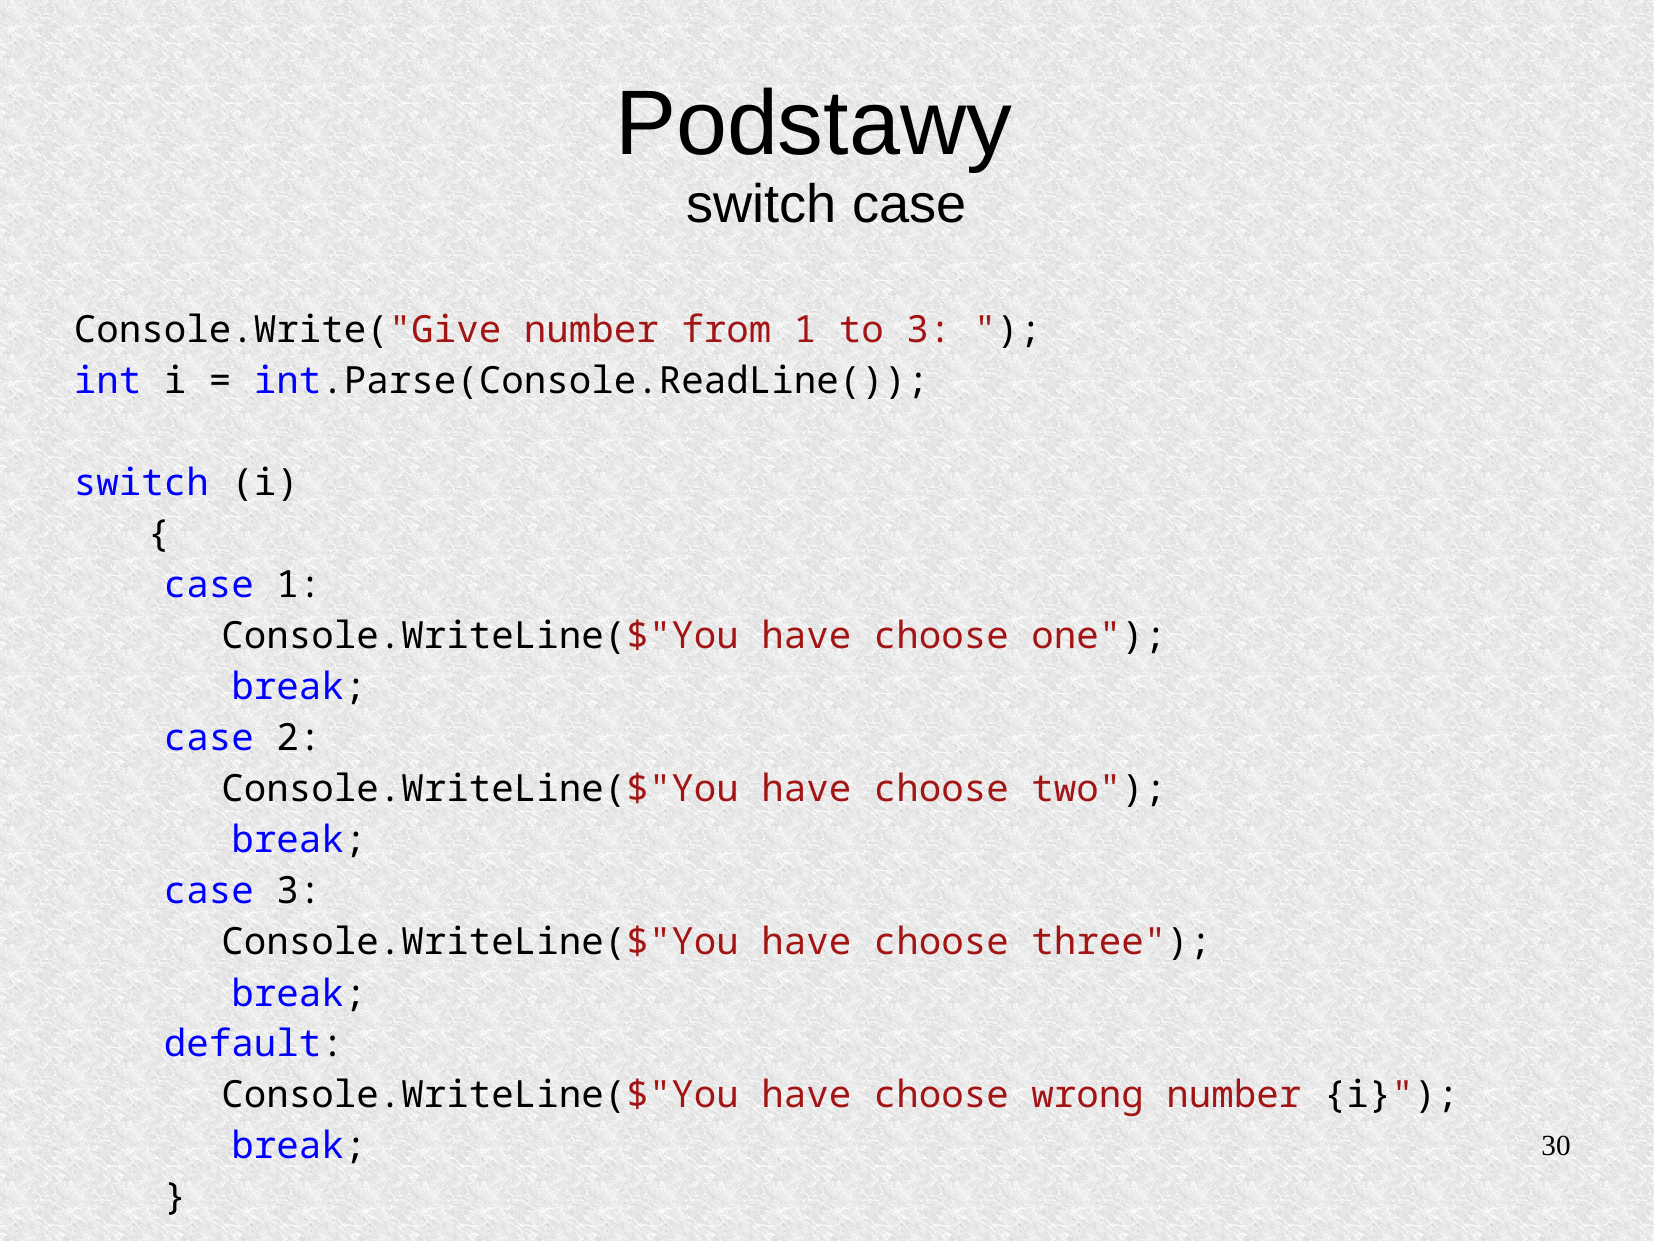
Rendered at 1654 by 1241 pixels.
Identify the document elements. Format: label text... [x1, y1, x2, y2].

picture [0, 0, 1654, 1241]
text_box Console.Write("Give number from 1 to 3: "); int i = int.Parse(Console.ReadLine()); switch (i) { case 1: Console.WriteLine($"You have choose one"); break; case 2: Console.WriteLine($"You have choose two"); break; case 3: Console.WriteLine($"You have choose three"); break; default: Console.WriteLine($"You have choose wrong number {i}"); break; } [59, 295, 1565, 986]
title Podstawy switch case [82, 49, 1571, 257]
